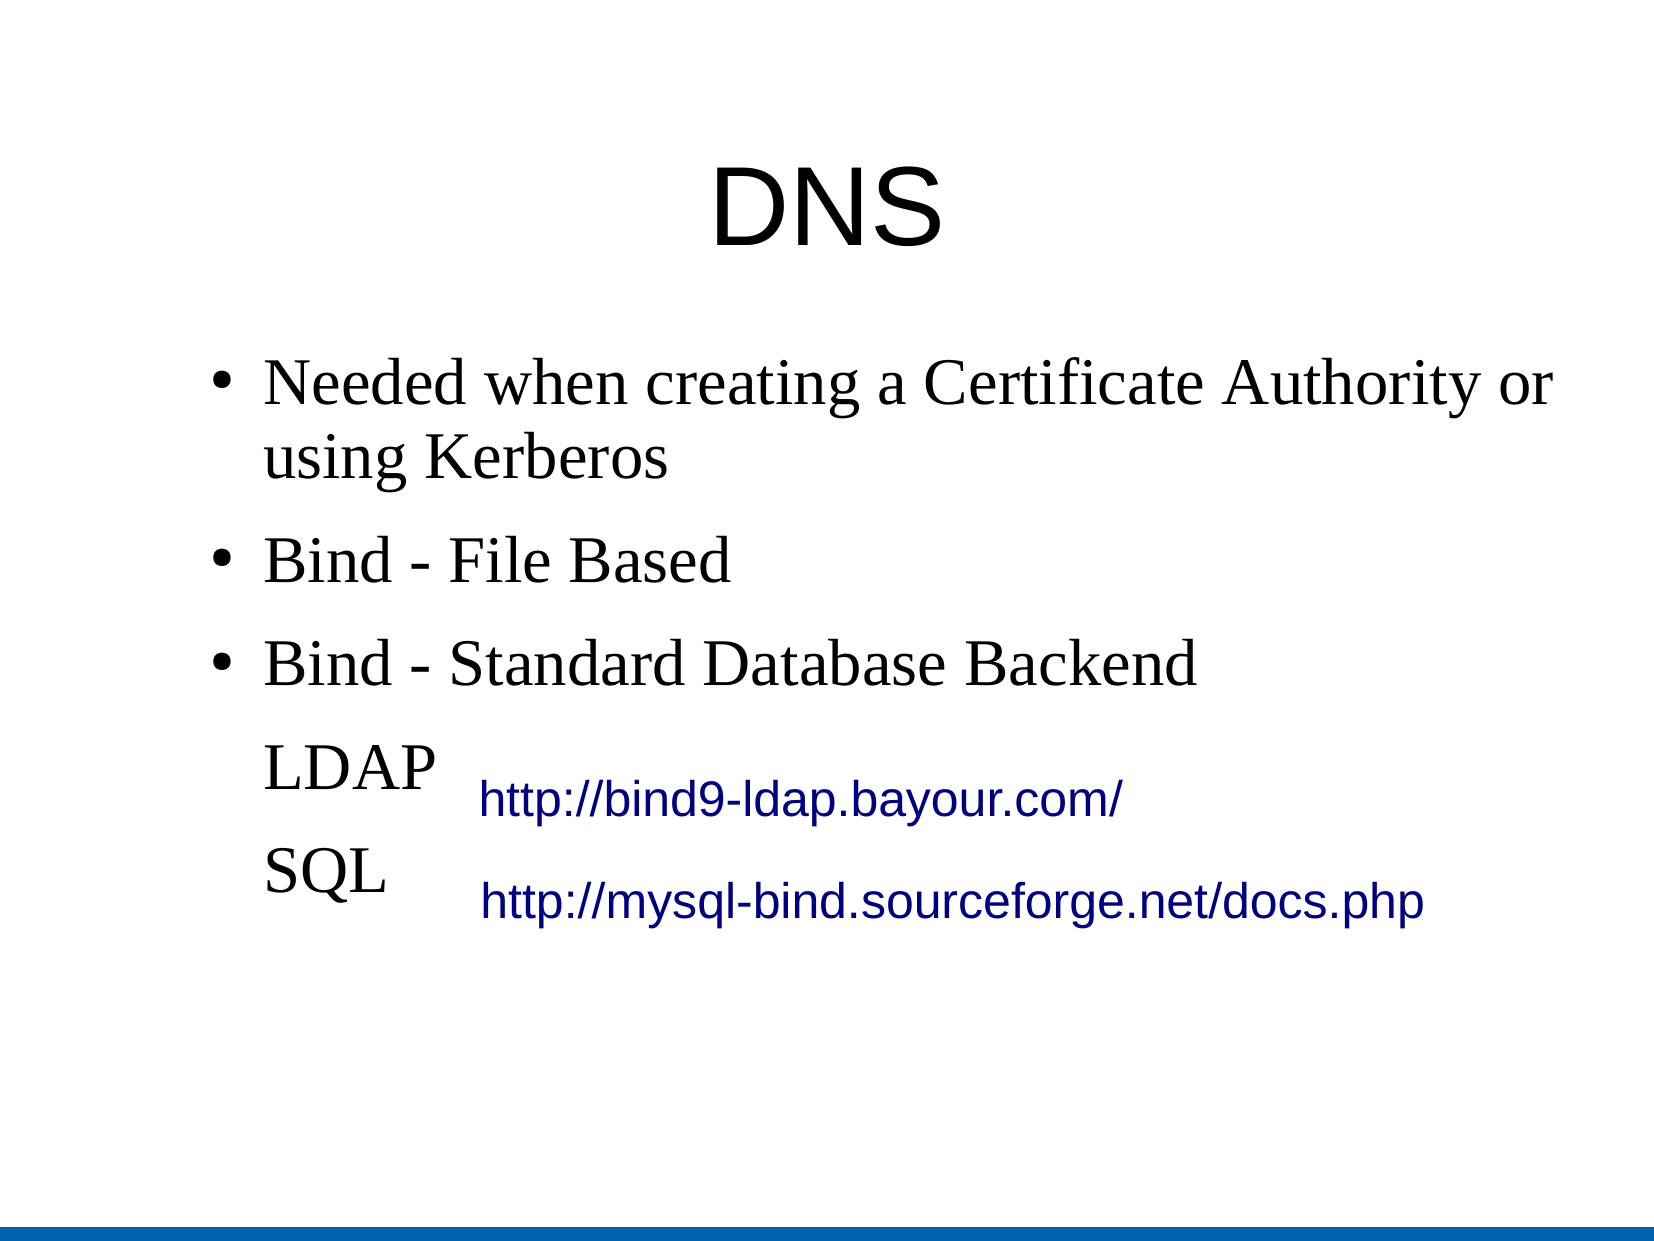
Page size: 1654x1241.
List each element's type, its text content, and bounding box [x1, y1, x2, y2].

text_box http://mysql-bind.sourceforge.net/docs.php [465, 865, 1479, 937]
title DNS [121, 102, 1533, 311]
text_box http://bind9-ldap.bayour.com/ [463, 763, 1364, 835]
list Needed when creating a Certificate Authority or using Kerberos Bind - File Based Bind - Standard Database Backend LDAP SQL [121, 344, 1613, 1127]
